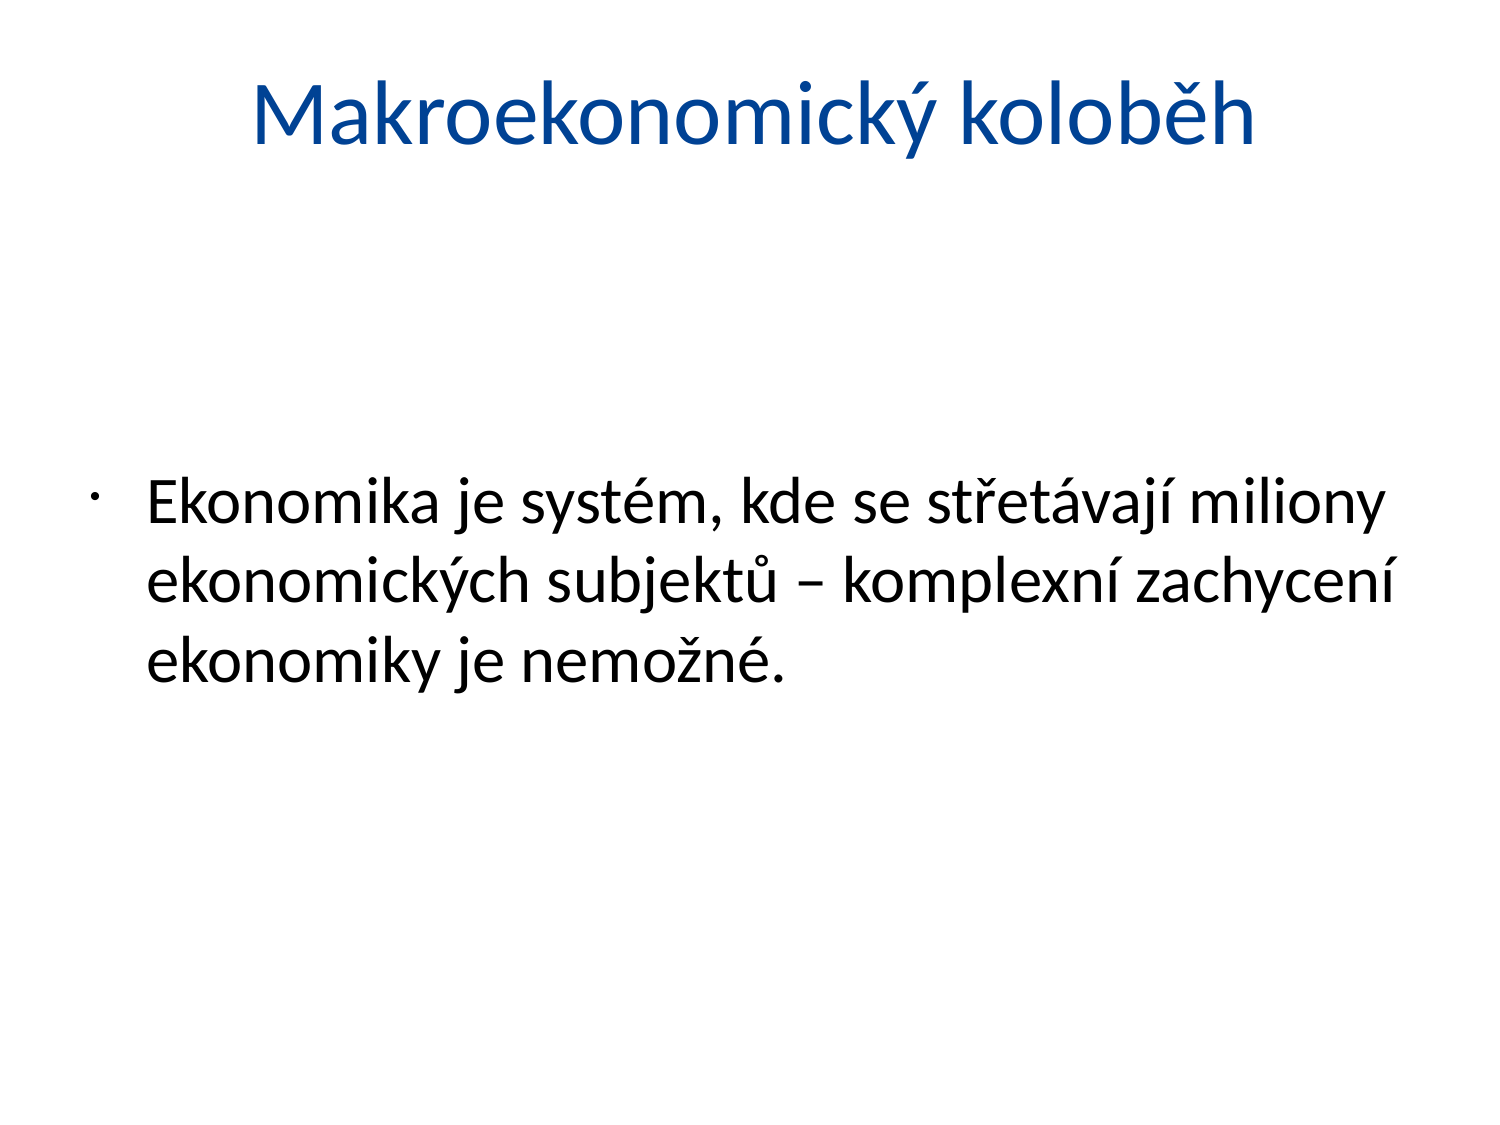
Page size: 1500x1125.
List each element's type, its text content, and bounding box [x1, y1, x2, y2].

list Ekonomika je systém, kde se střetávají miliony ekonomických subjektů – komplexní zachycení ekonomiky je nemožné. [75, 262, 1425, 1005]
title Makroekonomický koloběh [75, 45, 1425, 233]
